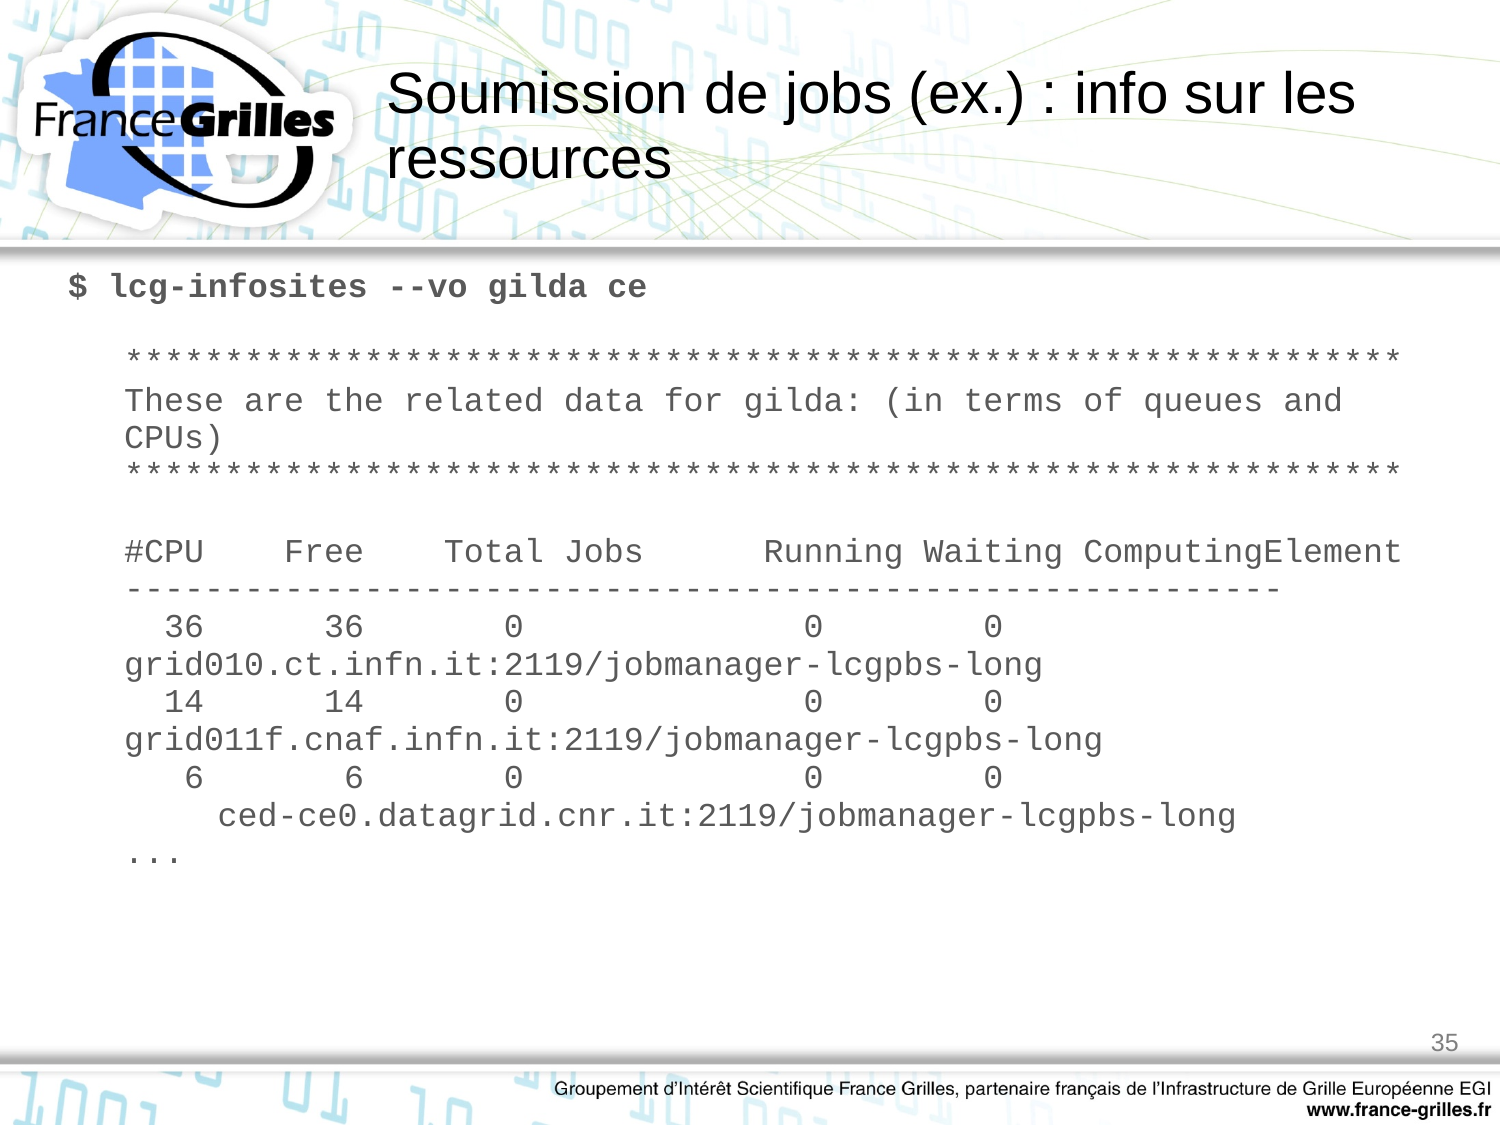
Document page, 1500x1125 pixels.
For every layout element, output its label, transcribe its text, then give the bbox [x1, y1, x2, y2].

picture [0, 0, 1500, 1125]
title Soumission de jobs (ex.) : info sur les ressources [372, 7, 1459, 244]
list $ lcg-infosites --vo gilda ce **************************************************************** These are the related data for gilda: (in terms of queues and CPUs) **************************************************************** #CPU Free Total Jobs Running Waiting ComputingElement ---------------------------------------------------------- 36 36 0 0 0 grid010.ct.infn.it:2119/jobmanager-lcgpbs-long 14 14 0 0 0 grid011f.cnaf.infn.it:2119/jobmanager-lcgpbs-long 6 6 0 0 0 ced-ce0.datagrid.cnr.it:2119/jobmanager-lcgpbs-long ... [53, 262, 1459, 1024]
